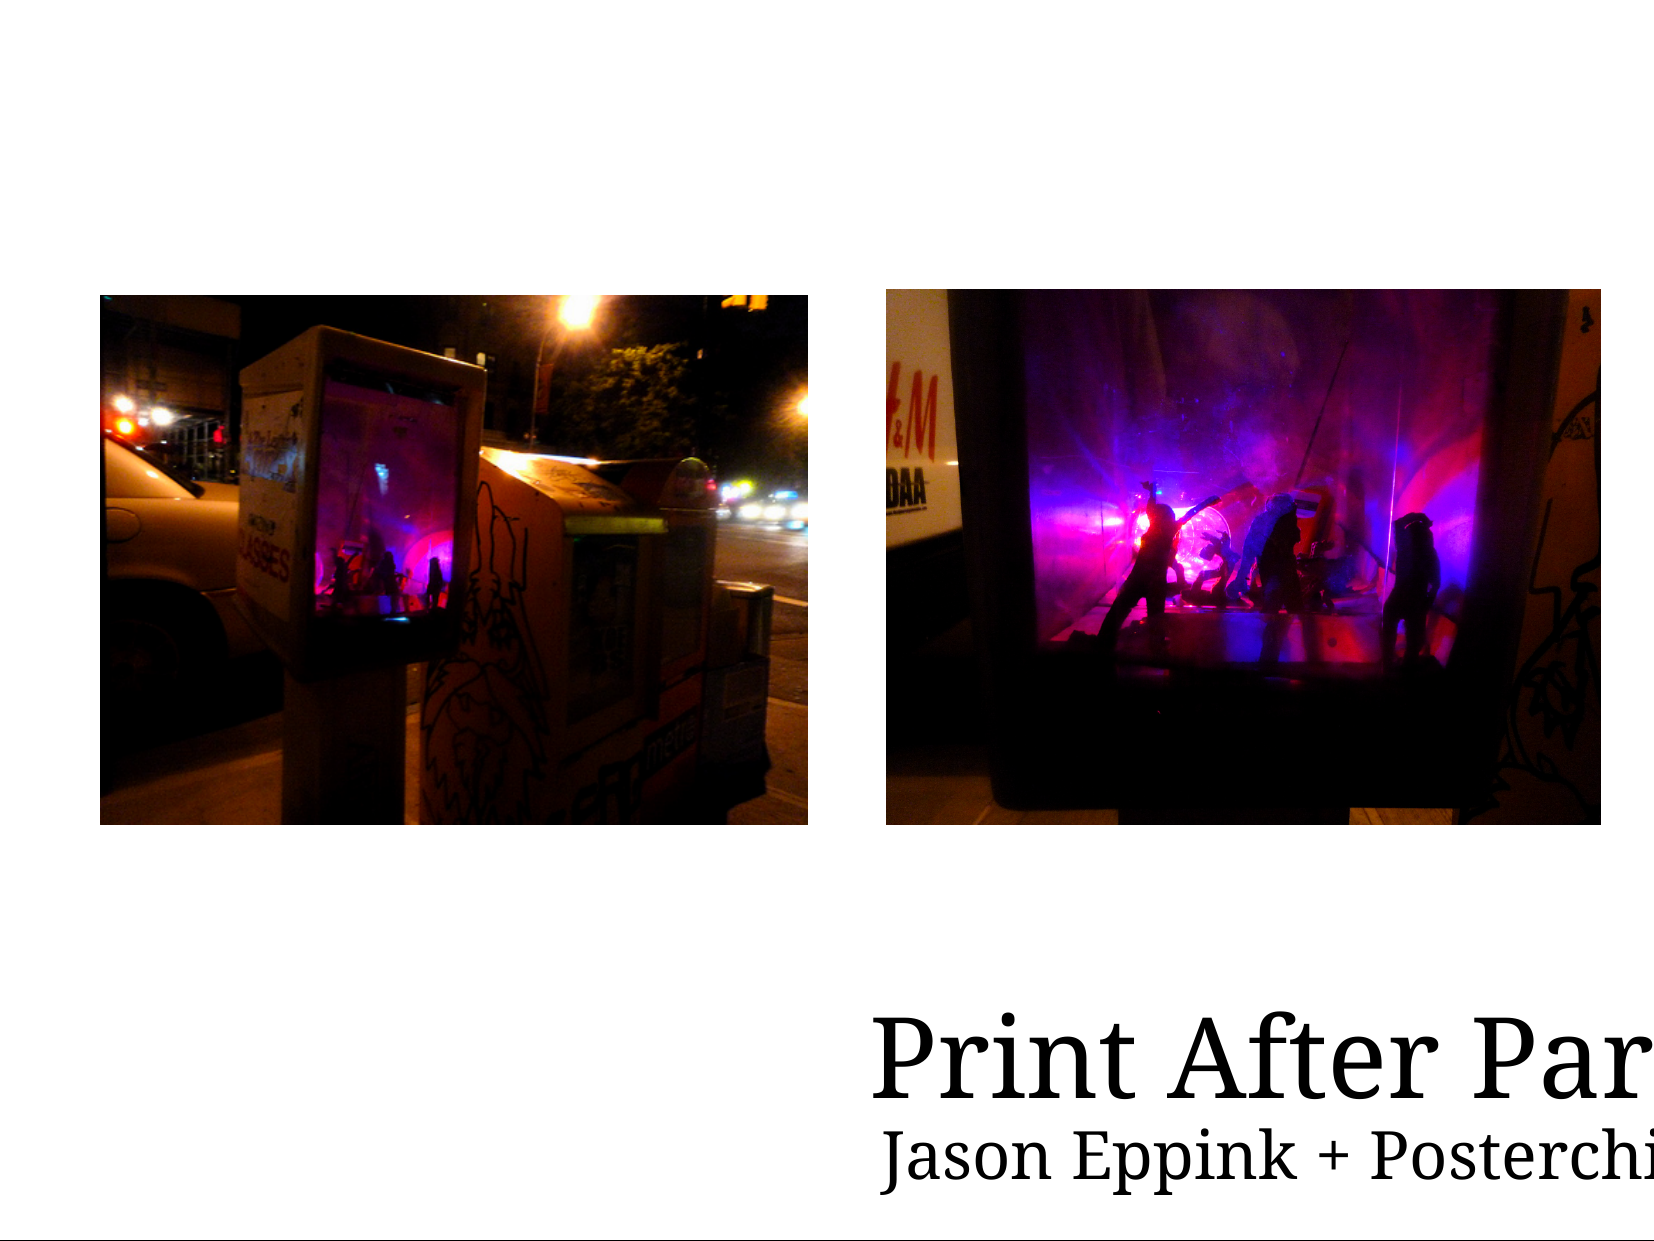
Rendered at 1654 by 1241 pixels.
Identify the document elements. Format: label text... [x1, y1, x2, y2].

picture [100, 295, 808, 826]
text_box Jason Eppink + Posterchild [866, 1122, 1611, 1192]
text_box Print After Party [854, 971, 1612, 1122]
text_box [0, 0, 1654, 1241]
picture [886, 289, 1601, 826]
